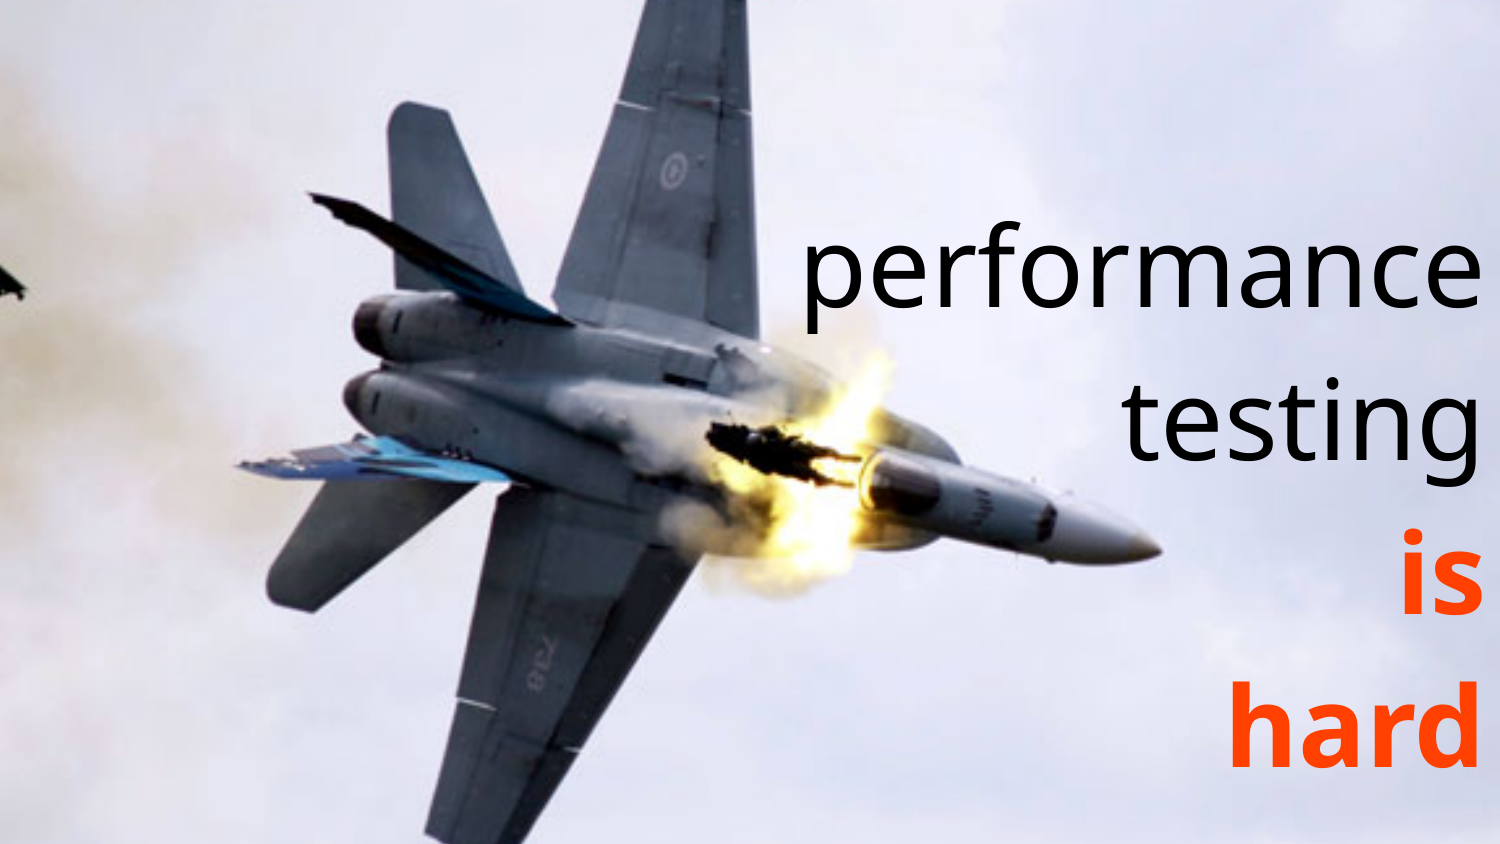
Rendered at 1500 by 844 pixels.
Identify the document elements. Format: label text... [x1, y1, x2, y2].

picture [1437, 746, 1460, 755]
text_box performance testing is hard [660, 180, 1500, 746]
picture [1320, 746, 1341, 756]
picture [0, 0, 1500, 844]
